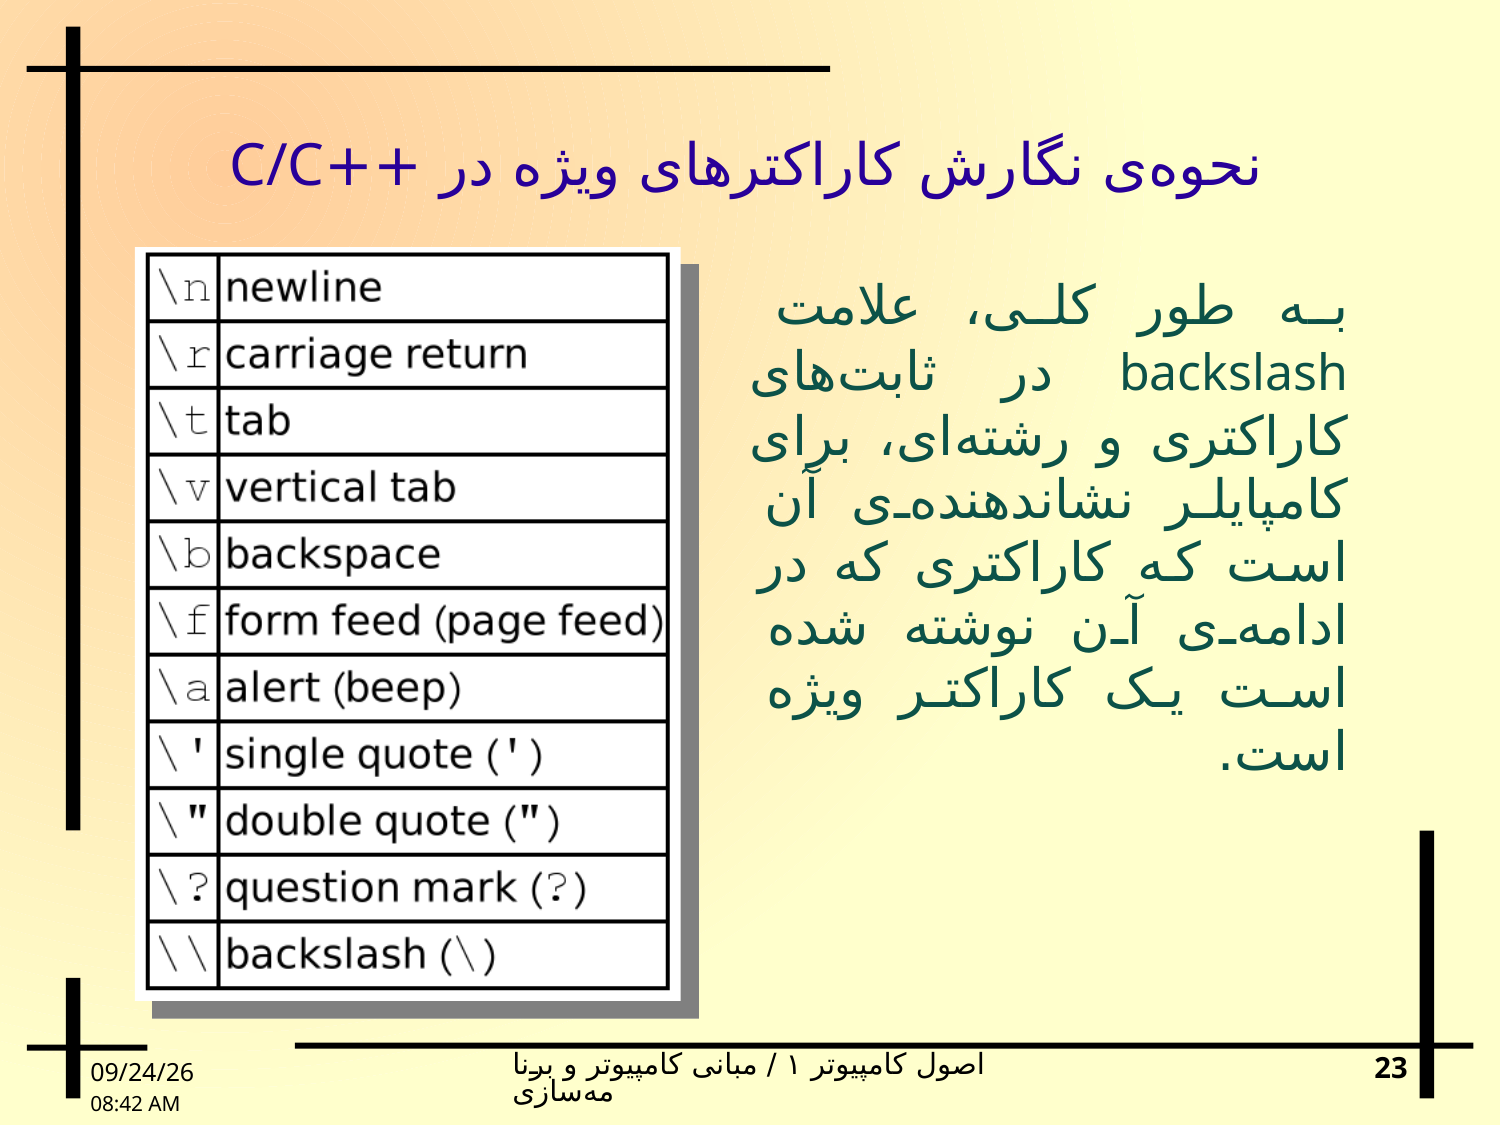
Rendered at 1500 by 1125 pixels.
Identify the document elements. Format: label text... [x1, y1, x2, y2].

list به طور کلی، علامت backslash در ثابت‌های کاراکتری و رشته‌ای، برای کامپایلر نشاندهنده‌ی آن است که کاراکتری که در ادامه‌ی آن نوشته شده است یک کاراکتر ویژه است. [750, 274, 1402, 800]
title نحوه‌ی نگارش کاراکترهای ویژه در ++C/C [131, 102, 1361, 223]
picture [134, 247, 681, 1001]
